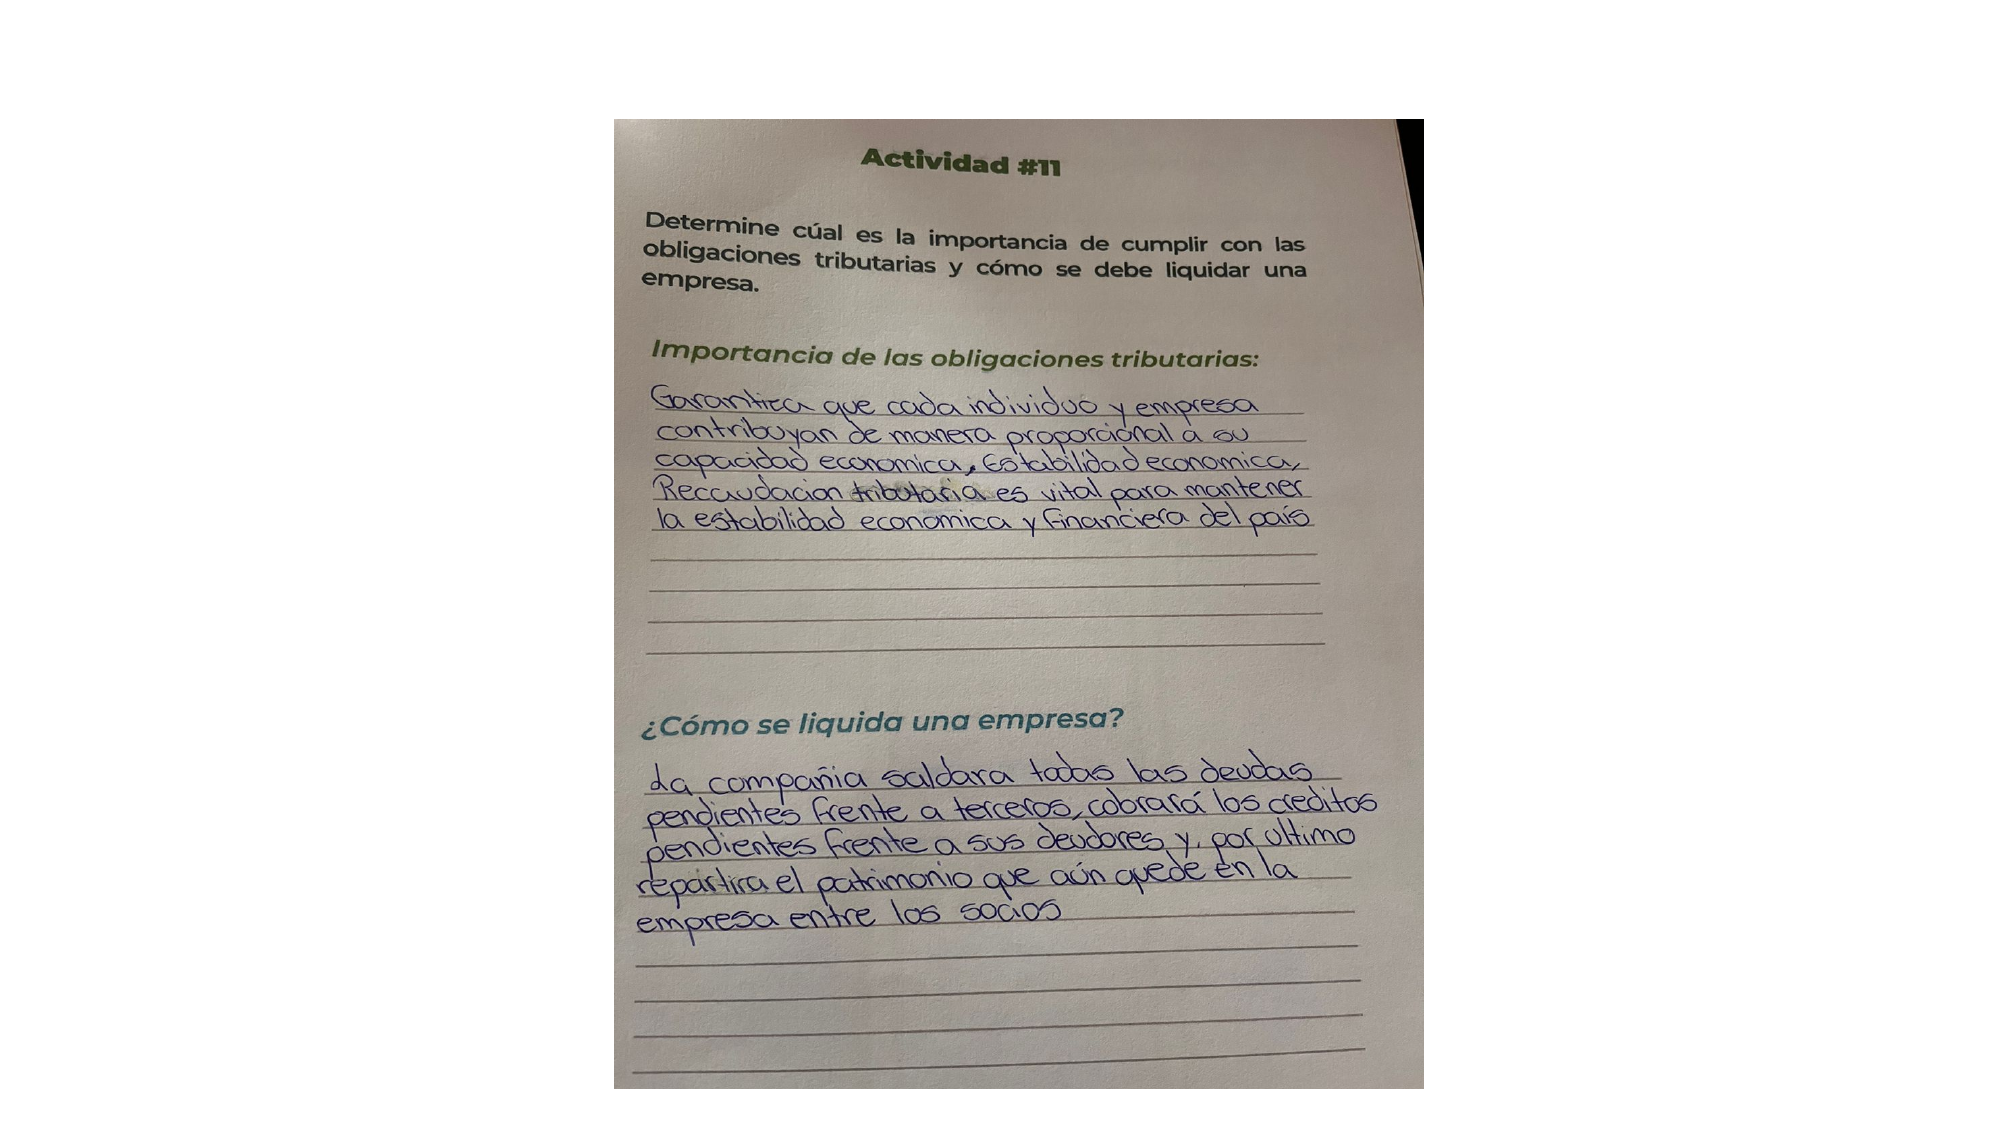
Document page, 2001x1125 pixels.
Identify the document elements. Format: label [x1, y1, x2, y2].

picture [614, 119, 1424, 1089]
